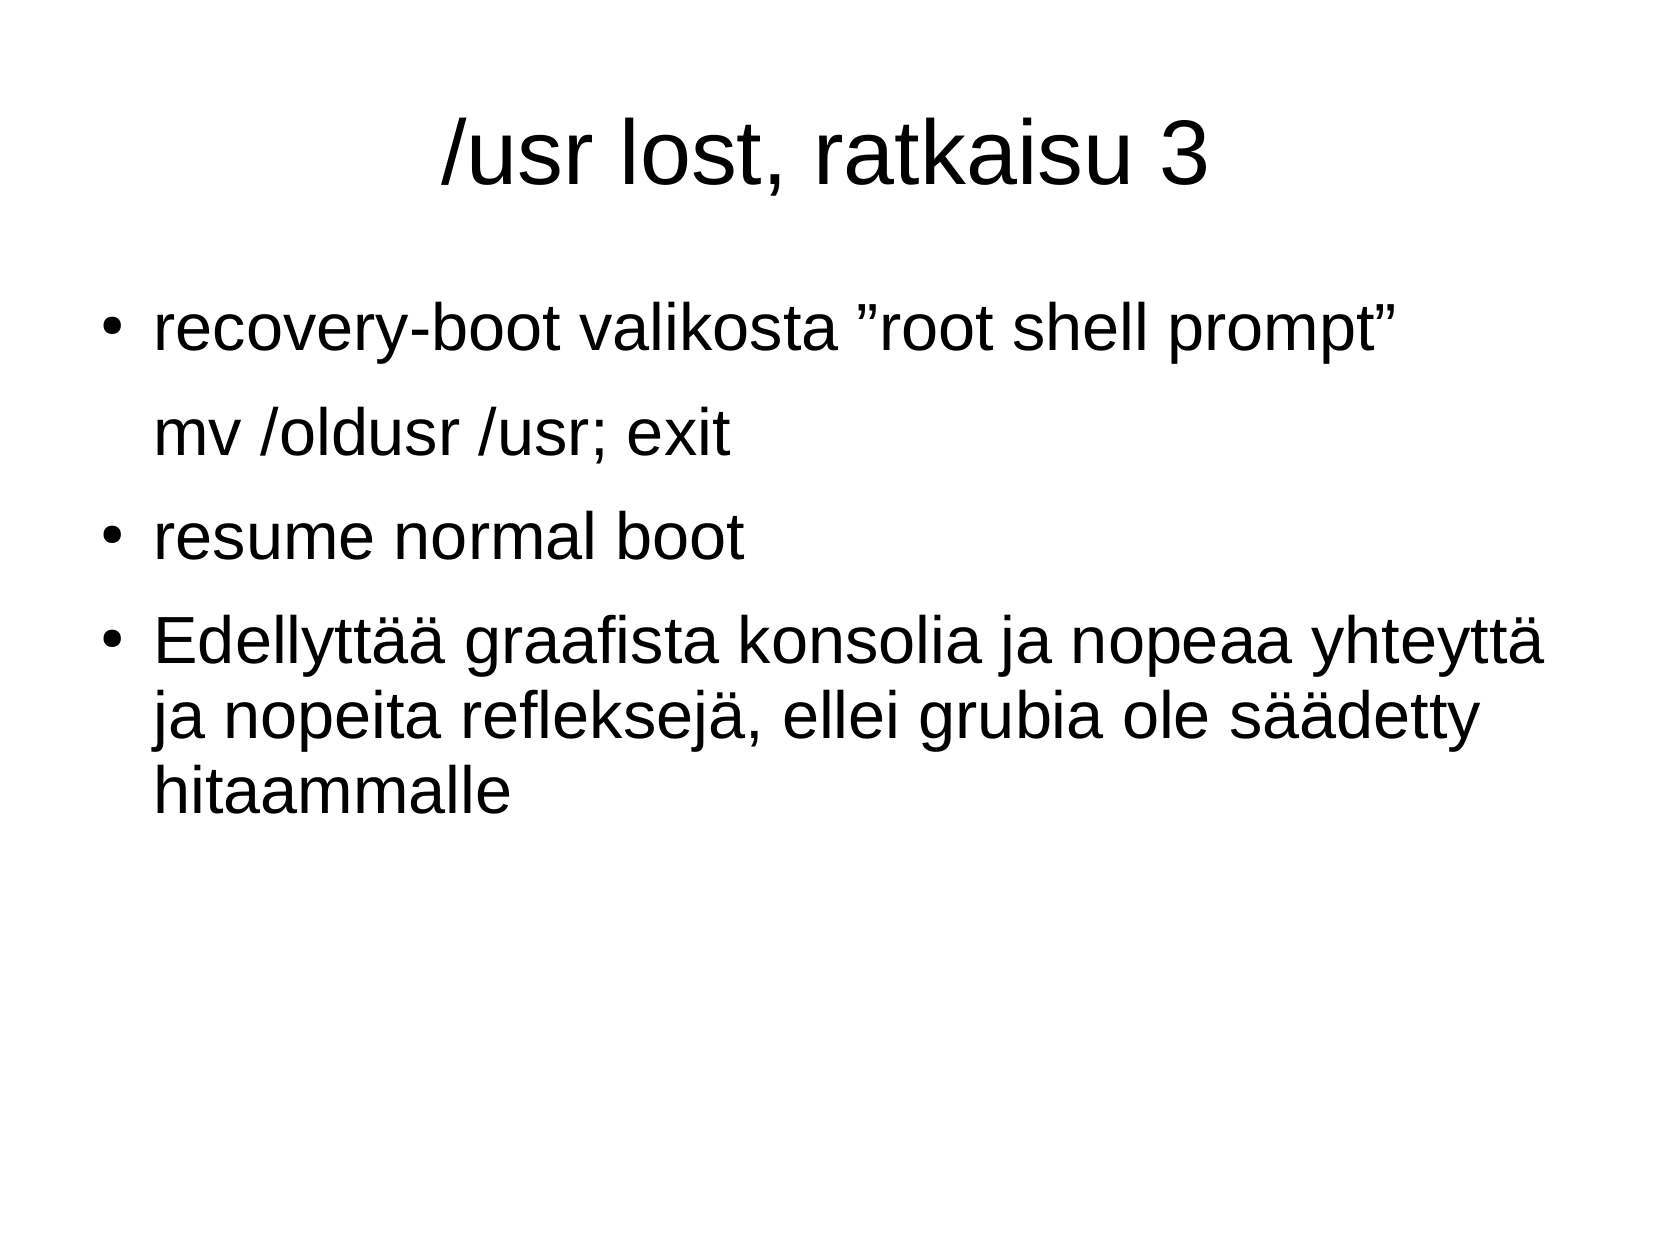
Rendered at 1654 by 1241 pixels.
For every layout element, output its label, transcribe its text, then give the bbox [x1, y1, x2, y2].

list recovery-boot valikosta ”root shell prompt” mv /oldusr /usr; exit resume normal boot Edellyttää graafista konsolia ja nopeaa yhteyttä ja nopeita refleksejä, ellei grubia ole säädetty hitaammalle [82, 290, 1571, 1010]
title /usr lost, ratkaisu 3 [82, 49, 1571, 257]
